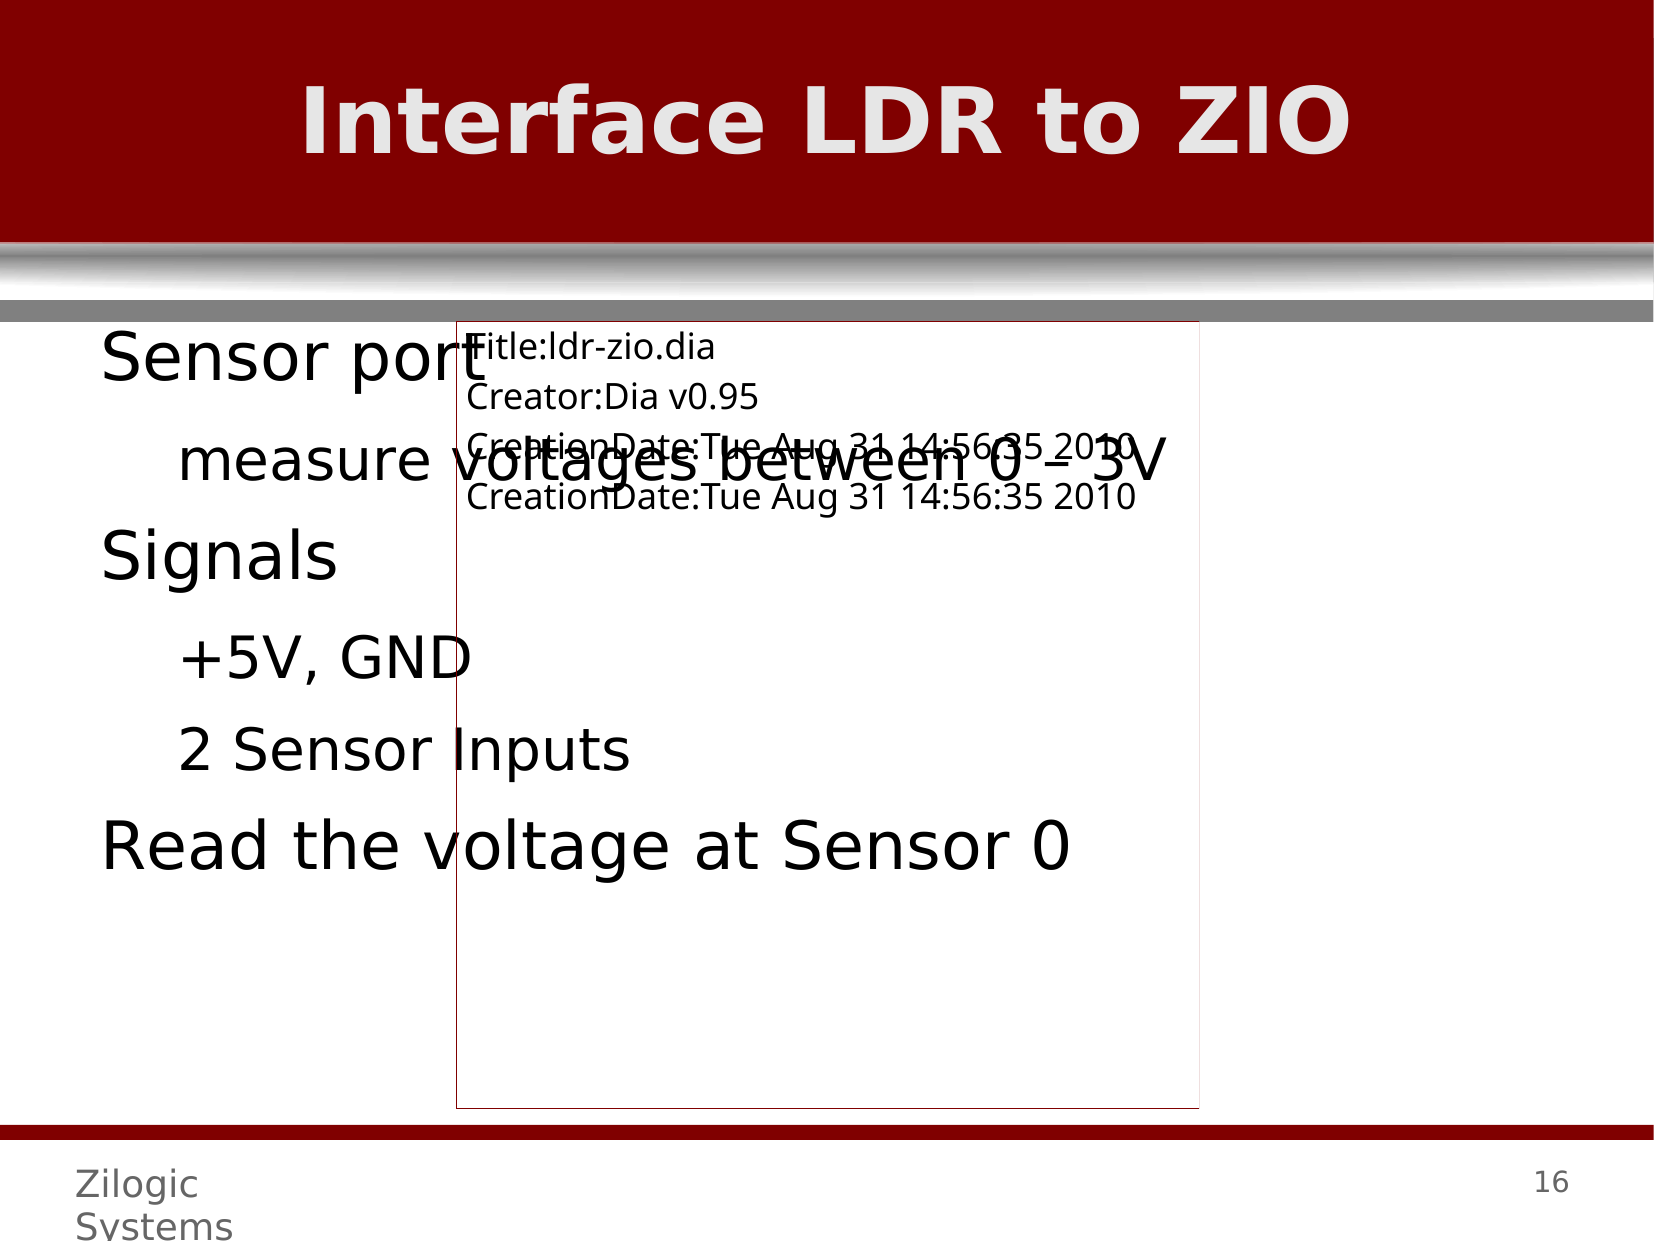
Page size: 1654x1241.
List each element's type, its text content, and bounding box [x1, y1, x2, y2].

title Interface LDR to ZIO [82, 26, 1571, 218]
picture [845, 328, 1572, 1099]
list Sensor port measure voltages between 0 – 3V Signals +5V, GND 2 Sensor Inputs Read the voltage at Sensor 0 [457, 322, 809, 1094]
list Sensor port measure voltages between 0 – 3V Signals +5V, GND 2 Sensor Inputs Read the voltage at Sensor 0 [82, 318, 809, 1094]
